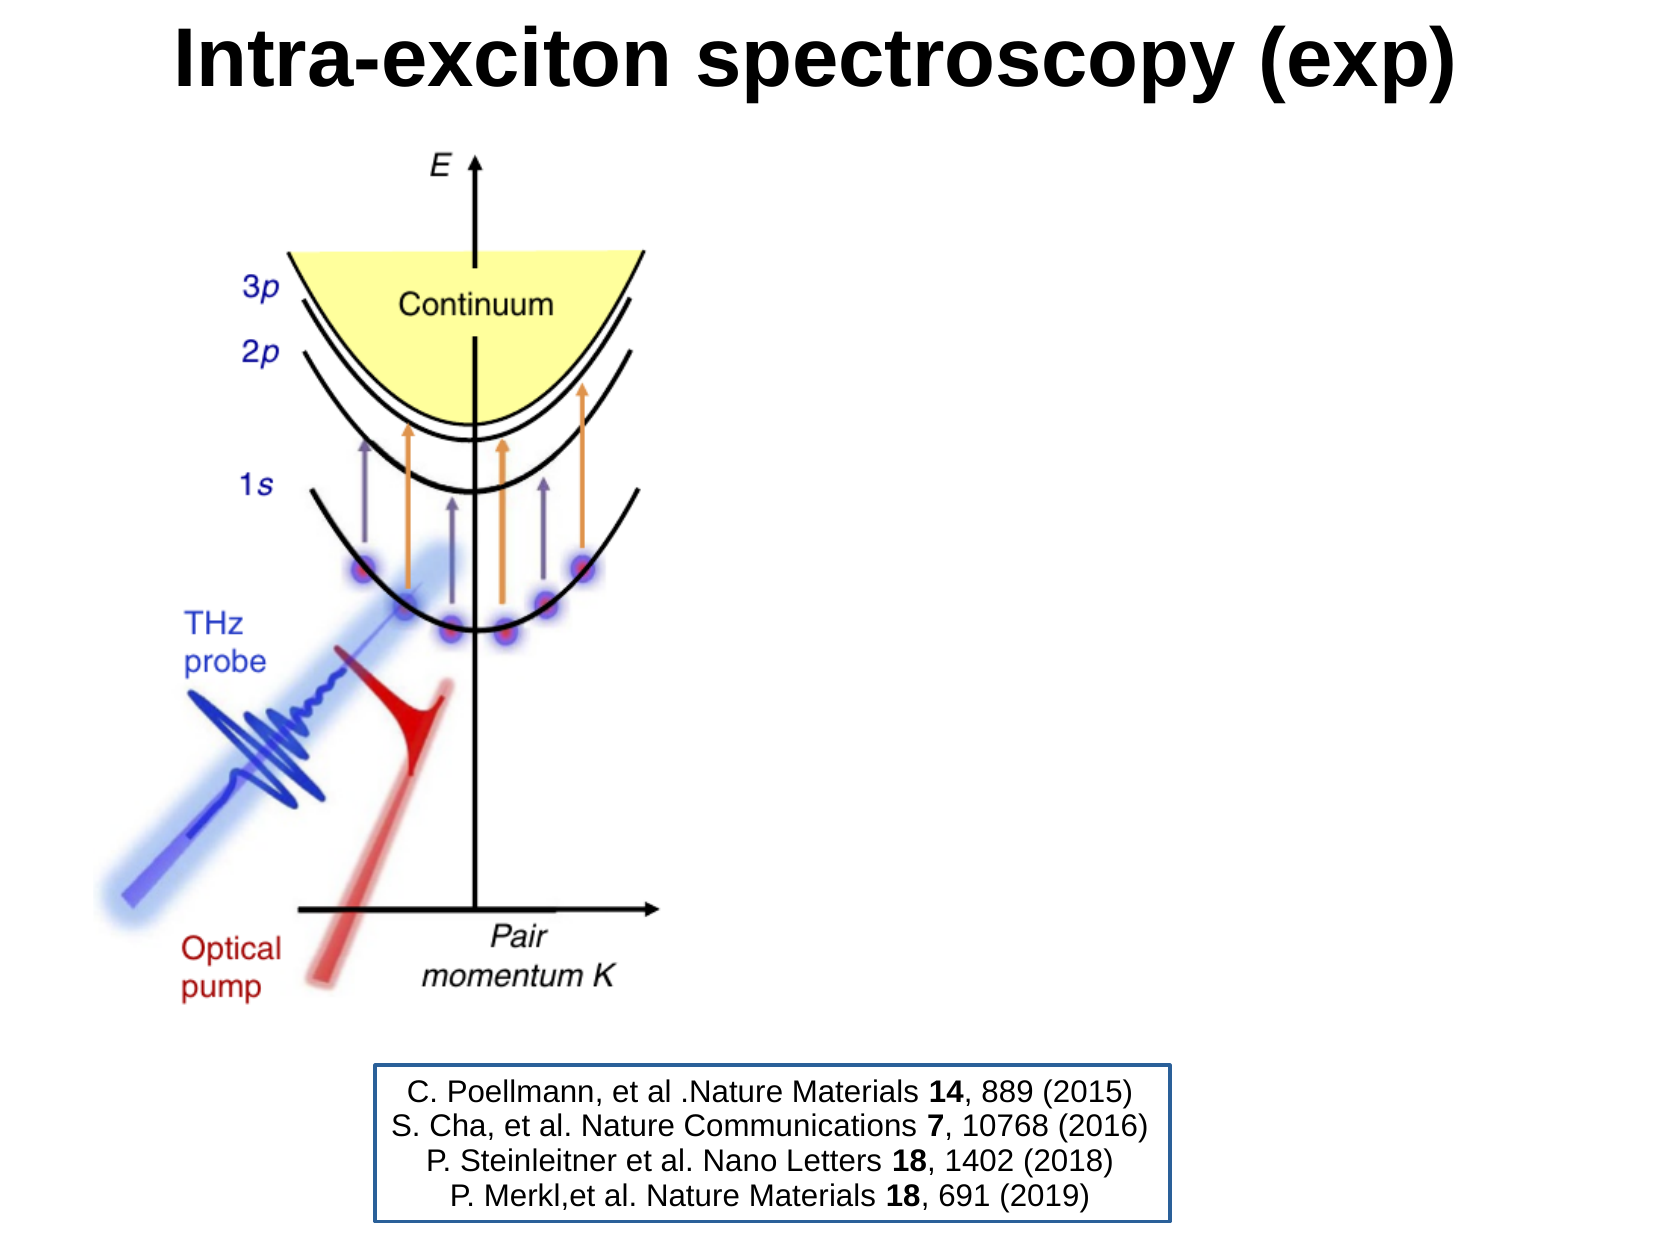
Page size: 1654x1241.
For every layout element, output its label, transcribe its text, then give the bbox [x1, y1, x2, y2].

text_box C. Poellmann, et al .Nature Materials 14, 889 (2015) S. Cha, et al. Nature Communications 7, 10768 (2016) P. Steinleitner et al. Nano Letters 18, 1402 (2018) P. Merkl,et al. Nature Materials 18, 691 (2019) [375, 1065, 1171, 1222]
title Intra-exciton spectroscopy (exp) [71, 0, 1561, 116]
picture [93, 137, 706, 1036]
